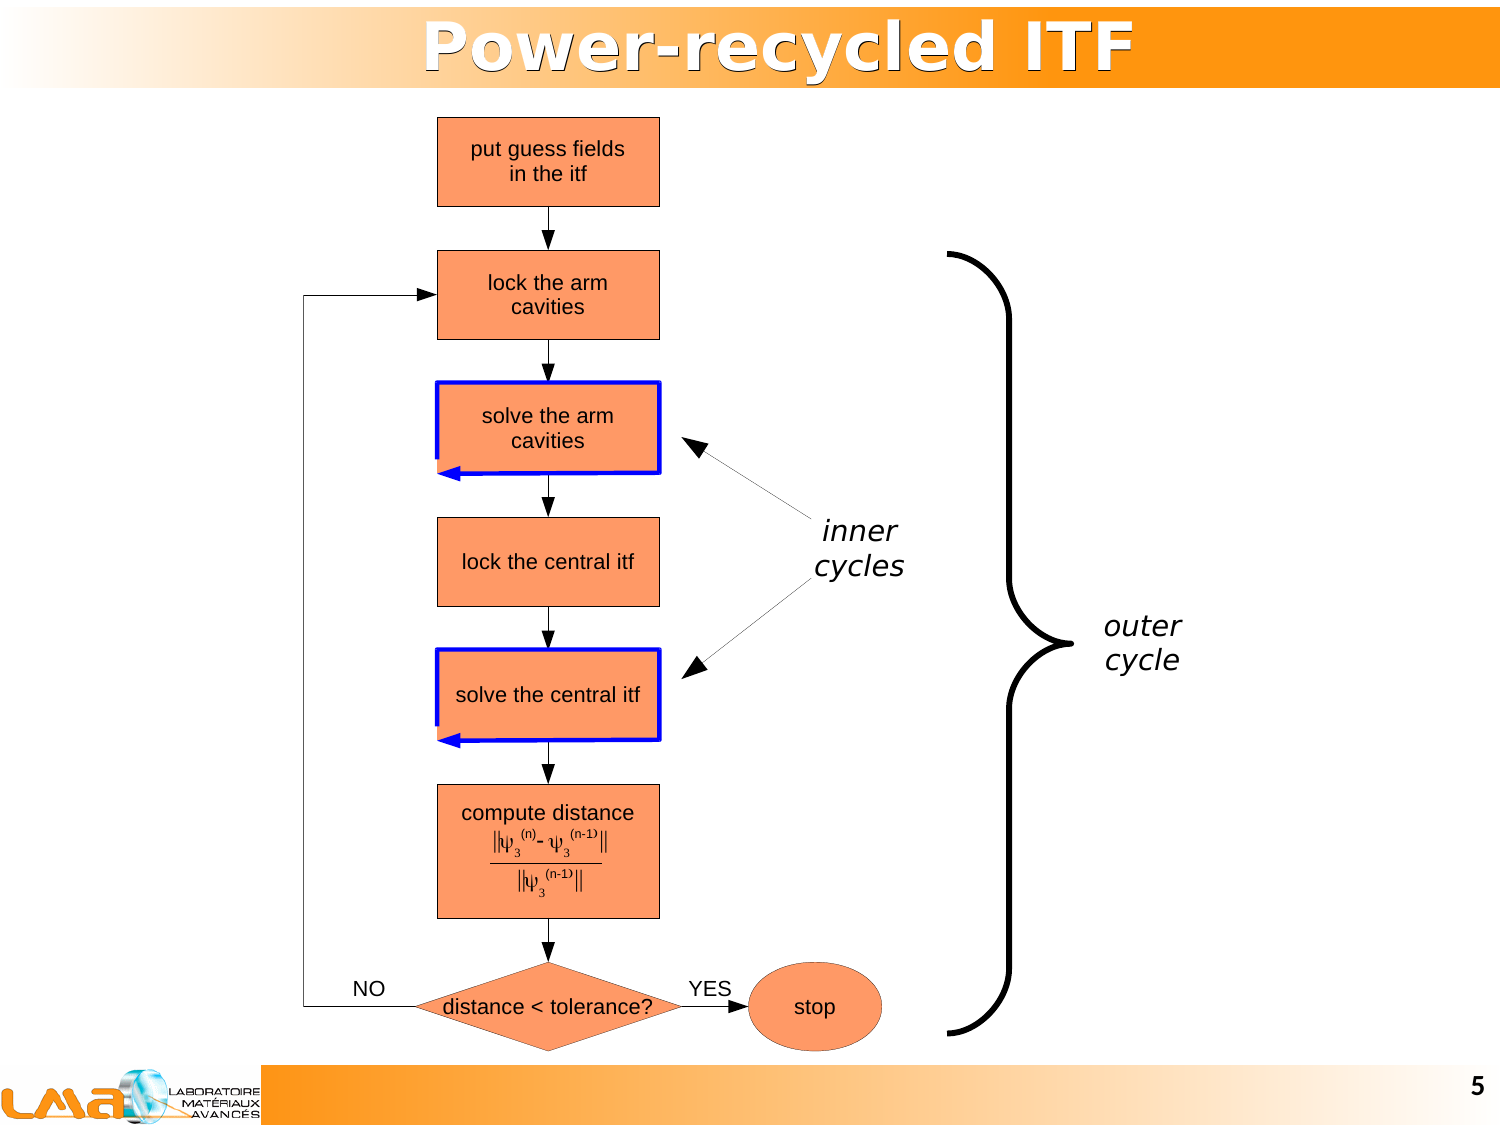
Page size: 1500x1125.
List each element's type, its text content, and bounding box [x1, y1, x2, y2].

text_box inner cycles [799, 507, 920, 591]
picture [0, 1065, 261, 1125]
picture [303, 116, 882, 1052]
text_box outer cycle [1088, 601, 1197, 686]
title Power-recycled ITF [0, 7, 1500, 88]
